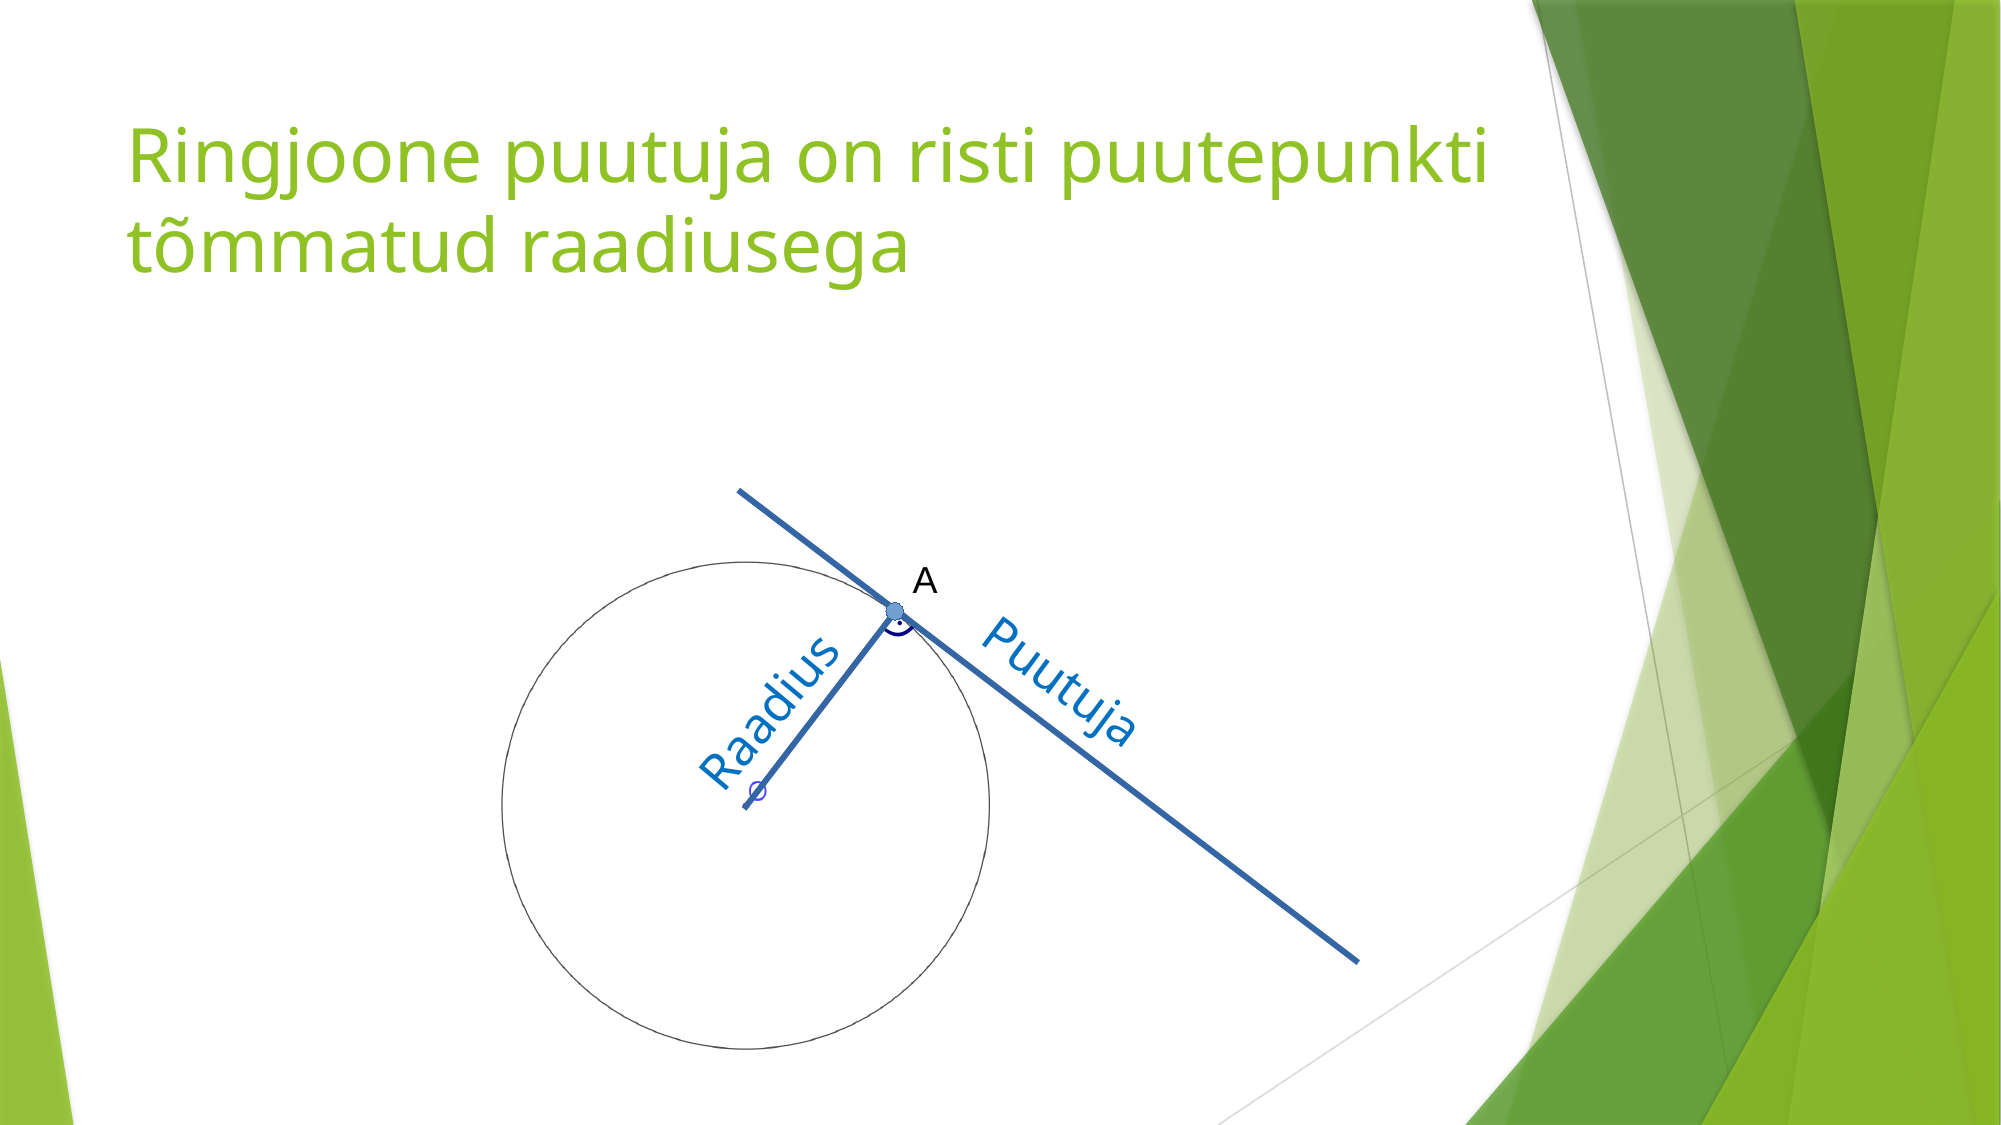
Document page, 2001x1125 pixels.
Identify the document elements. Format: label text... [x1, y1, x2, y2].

text_box [885, 602, 904, 621]
chart [868, 619, 932, 680]
text_box Puutuja [956, 587, 1207, 800]
picture [484, 945, 1024, 1063]
title Ringjoone puutuja on risti puutepunkti tõmmatud raadiusega [111, 99, 1522, 317]
text_box Raadius [669, 572, 892, 817]
text_box A [897, 551, 953, 609]
list [116, 308, 1527, 945]
chart [904, 609, 942, 637]
